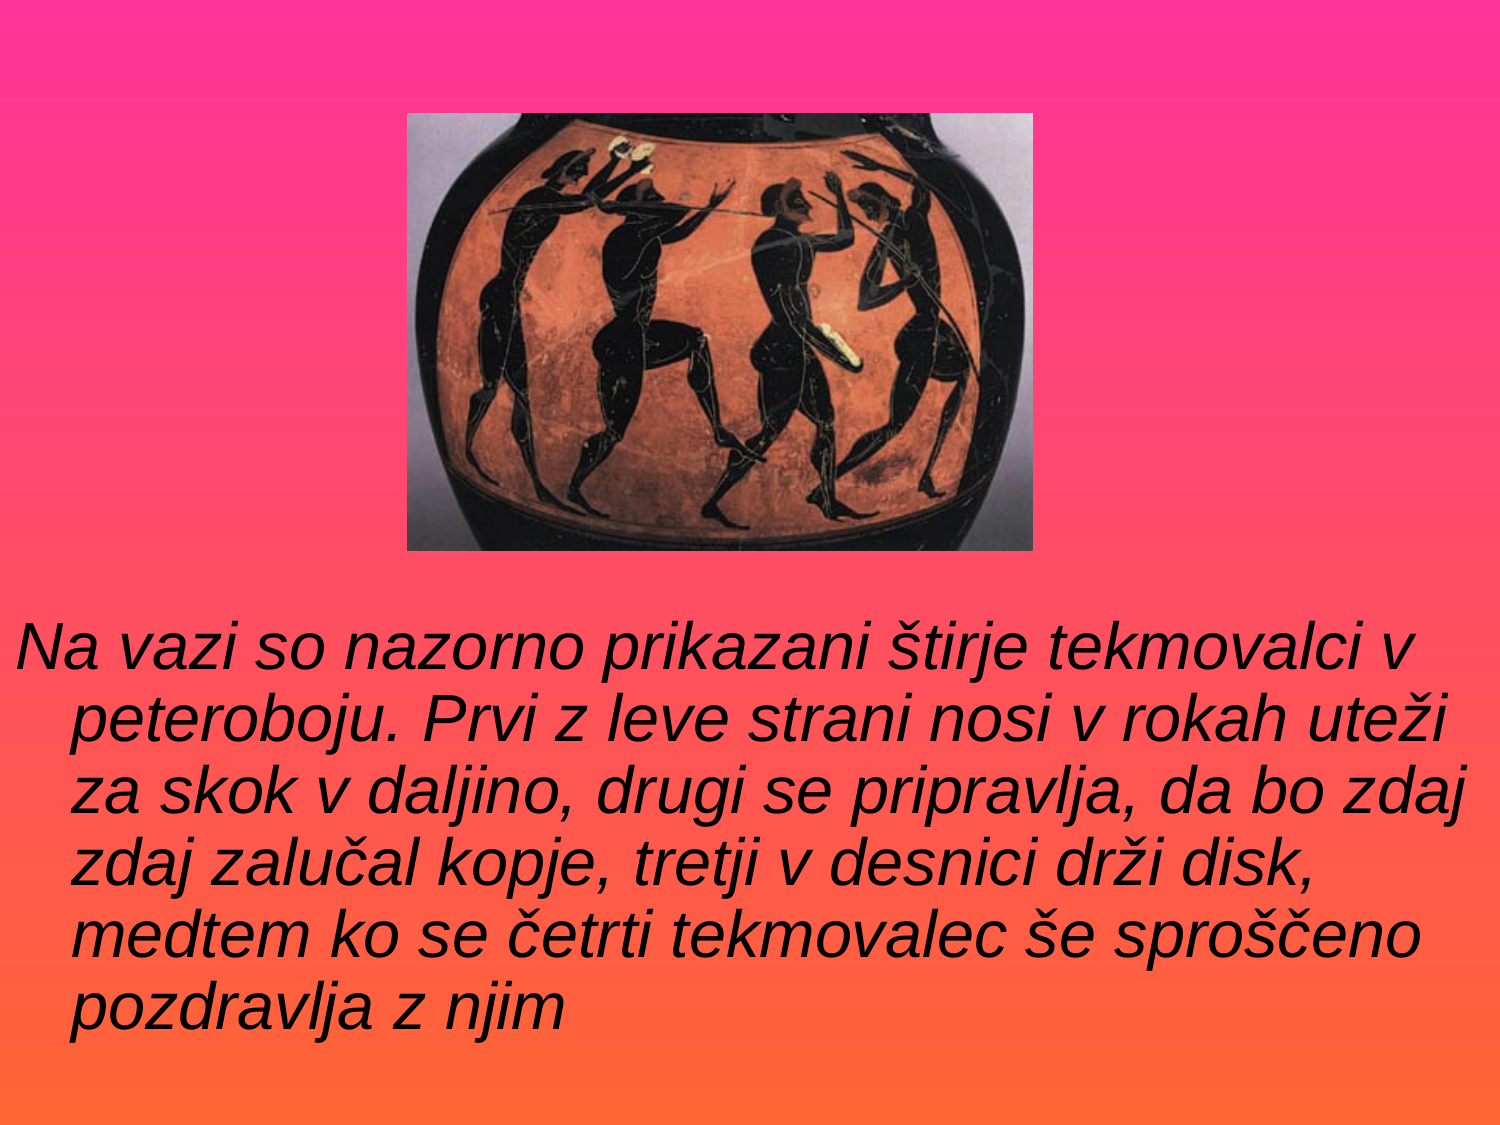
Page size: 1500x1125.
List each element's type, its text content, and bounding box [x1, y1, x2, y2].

picture [407, 113, 1033, 551]
list Na vazi so nazorno prikazani štirje tekmovalci v peteroboju. Prvi z leve strani nosi v rokah uteži za skok v daljino, drugi se pripravlja, da bo zdaj zdaj zalučal kopje, tretji v desnici drži disk, medtem ko se četrti tekmovalec še sproščeno pozdravlja z njim [0, 0, 1500, 1125]
